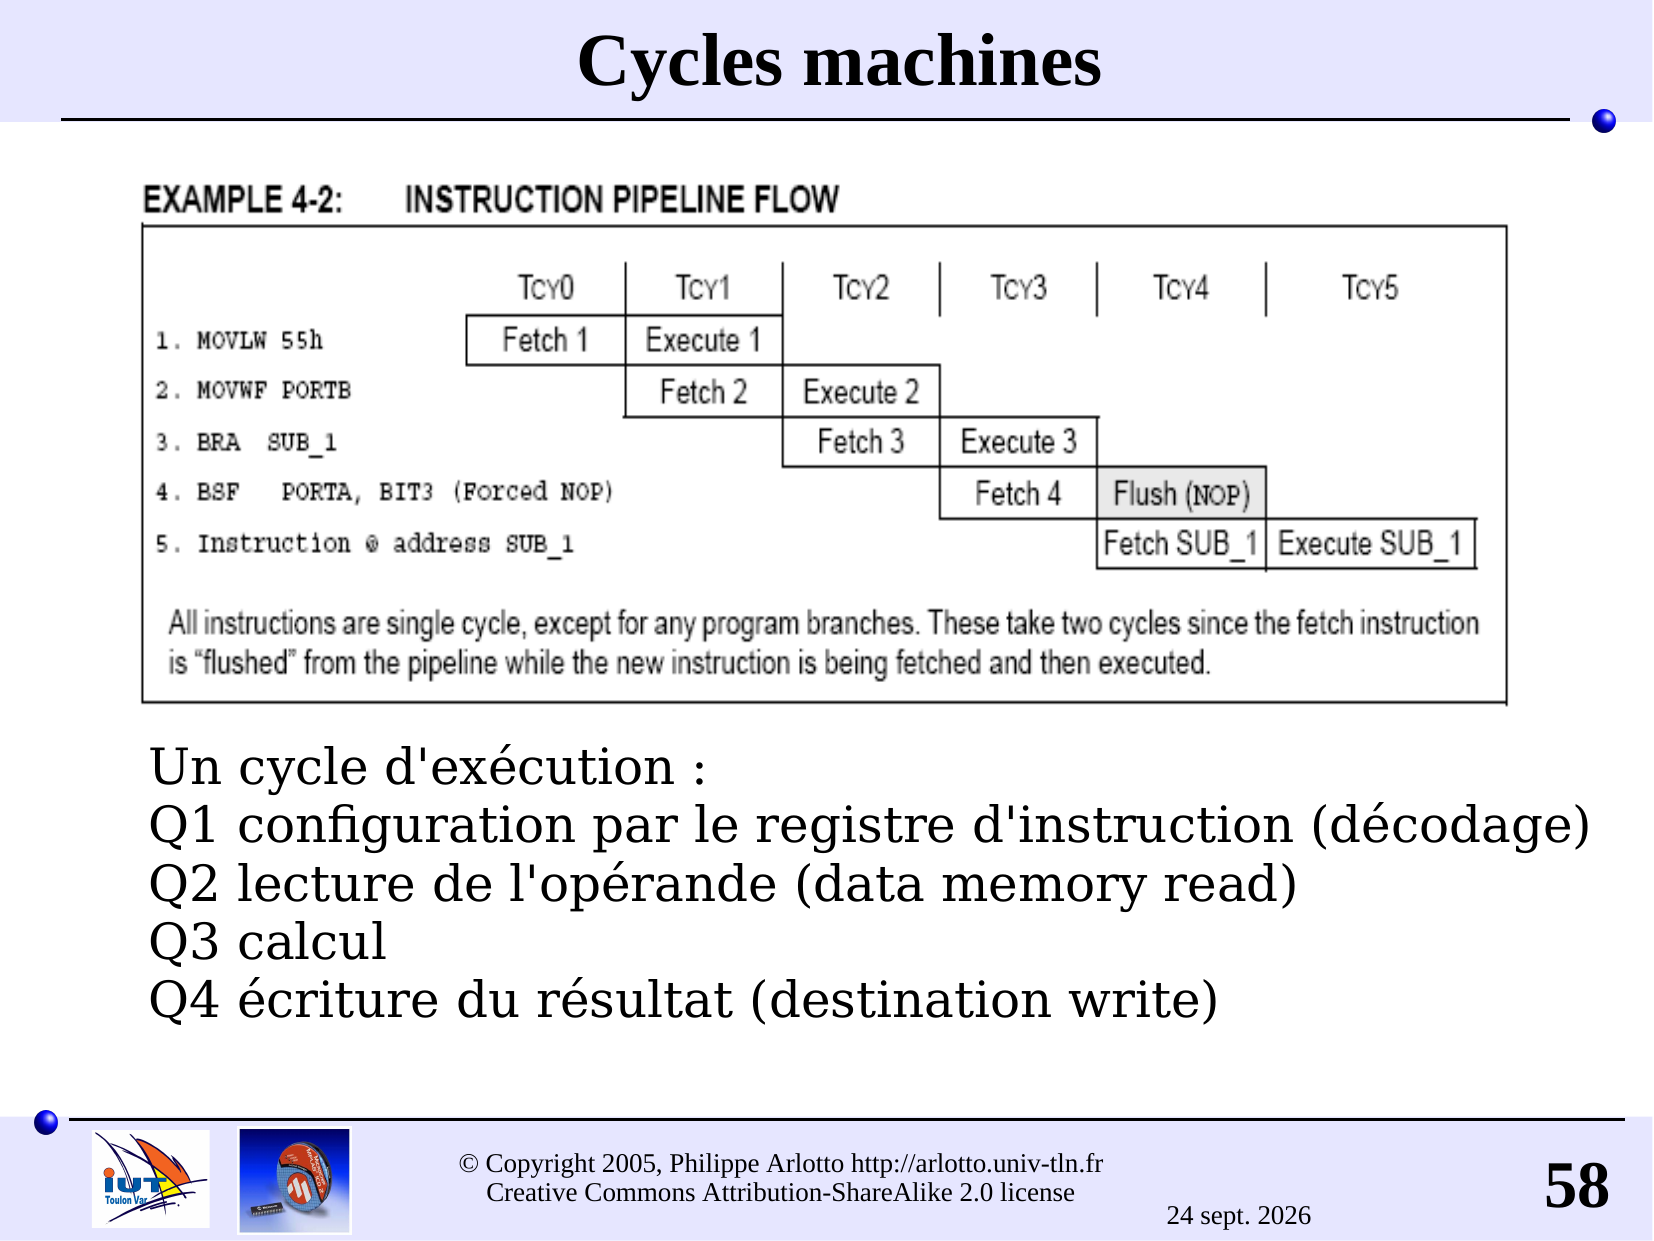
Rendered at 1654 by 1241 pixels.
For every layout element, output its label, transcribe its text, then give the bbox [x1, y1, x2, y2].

picture [118, 176, 1536, 739]
text_box Un cycle d'exécution : Q1 configuration par le registre d'instruction (décodage) Q2 lecture de l'opérande (data memory read) Q3 calcul Q4 écriture du résultat (destination write) [148, 738, 1595, 1030]
picture [237, 1126, 352, 1235]
title Cycles machines [95, 14, 1585, 107]
